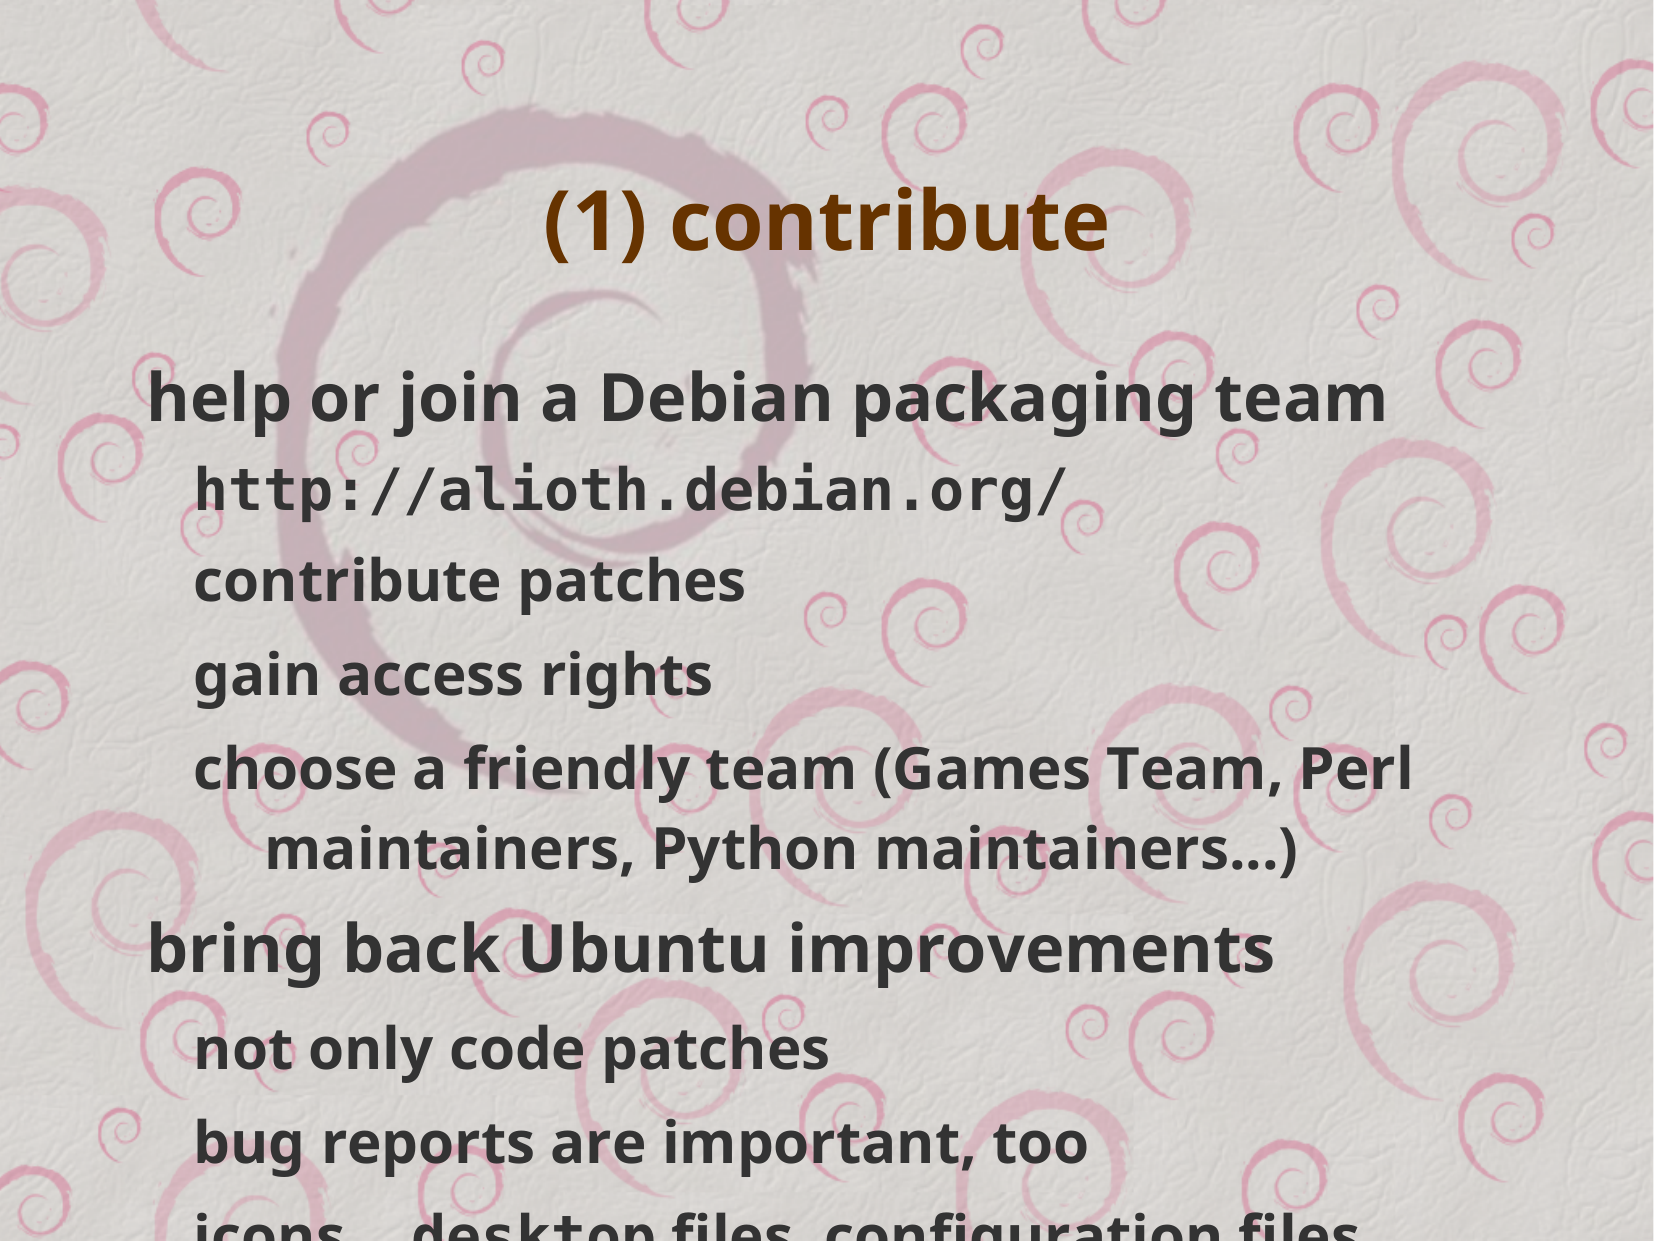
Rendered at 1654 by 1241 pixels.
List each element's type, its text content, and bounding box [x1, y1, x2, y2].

picture [1198, 1232, 1210, 1241]
picture [0, 0, 1654, 1241]
title (1) contribute [121, 114, 1534, 322]
picture [597, 1231, 610, 1241]
list help or join a Debian packaging team http://alioth.debian.org/ contribute patches gain access rights choose a friendly team (Games Team, Perl maintainers, Python maintainers...) bring back Ubuntu improvements not only code patches bug reports are important, too icons, .desktop files, configuration files... [134, 350, 1516, 1165]
picture [1160, 1232, 1174, 1241]
picture [865, 1232, 879, 1241]
picture [741, 1231, 753, 1237]
picture [252, 1232, 266, 1241]
picture [903, 1232, 915, 1241]
picture [457, 1231, 470, 1238]
picture [290, 1232, 302, 1241]
picture [1308, 1231, 1320, 1237]
picture [422, 1231, 434, 1241]
picture [980, 1232, 993, 1241]
picture [634, 1231, 645, 1241]
